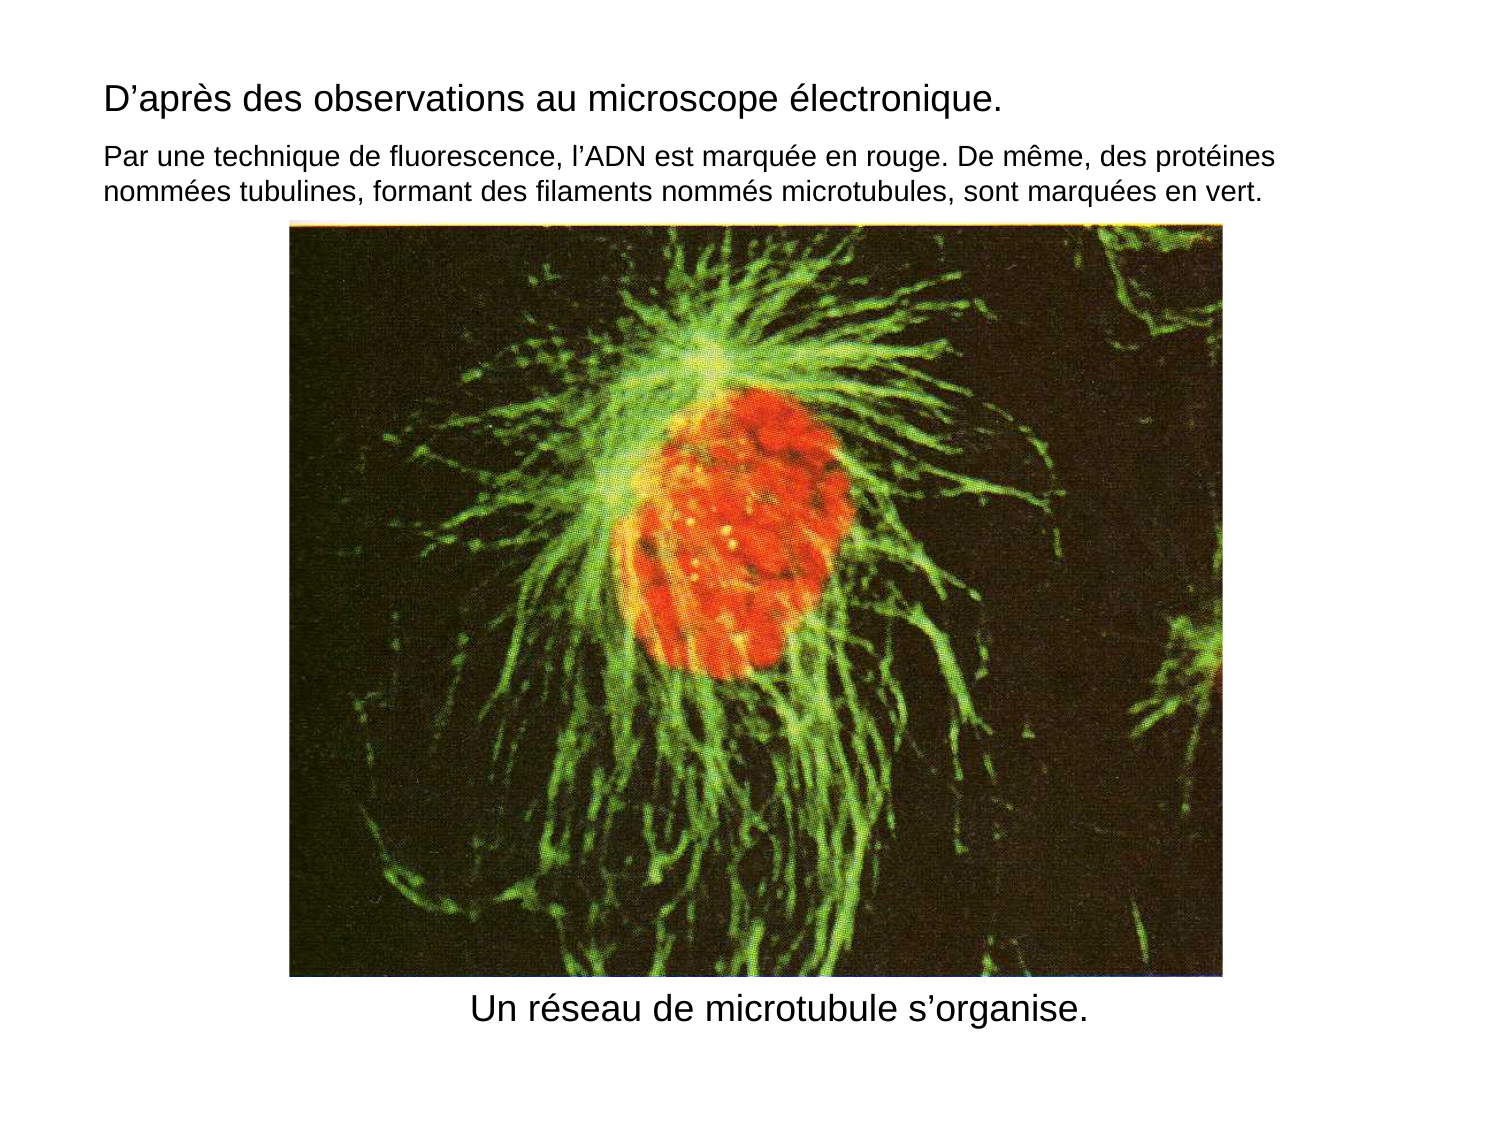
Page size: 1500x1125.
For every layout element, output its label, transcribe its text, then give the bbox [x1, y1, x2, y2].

picture [289, 220, 1223, 977]
text_box Un réseau de microtubule s’organise. [312, 976, 1247, 1037]
text_box D’après des observations au microscope électronique. Par une technique de fluorescence, l’ADN est marquée en rouge. De même, des protéines nommées tubulines, formant des filaments nommés microtubules, sont marquées en vert. [88, 66, 1377, 215]
